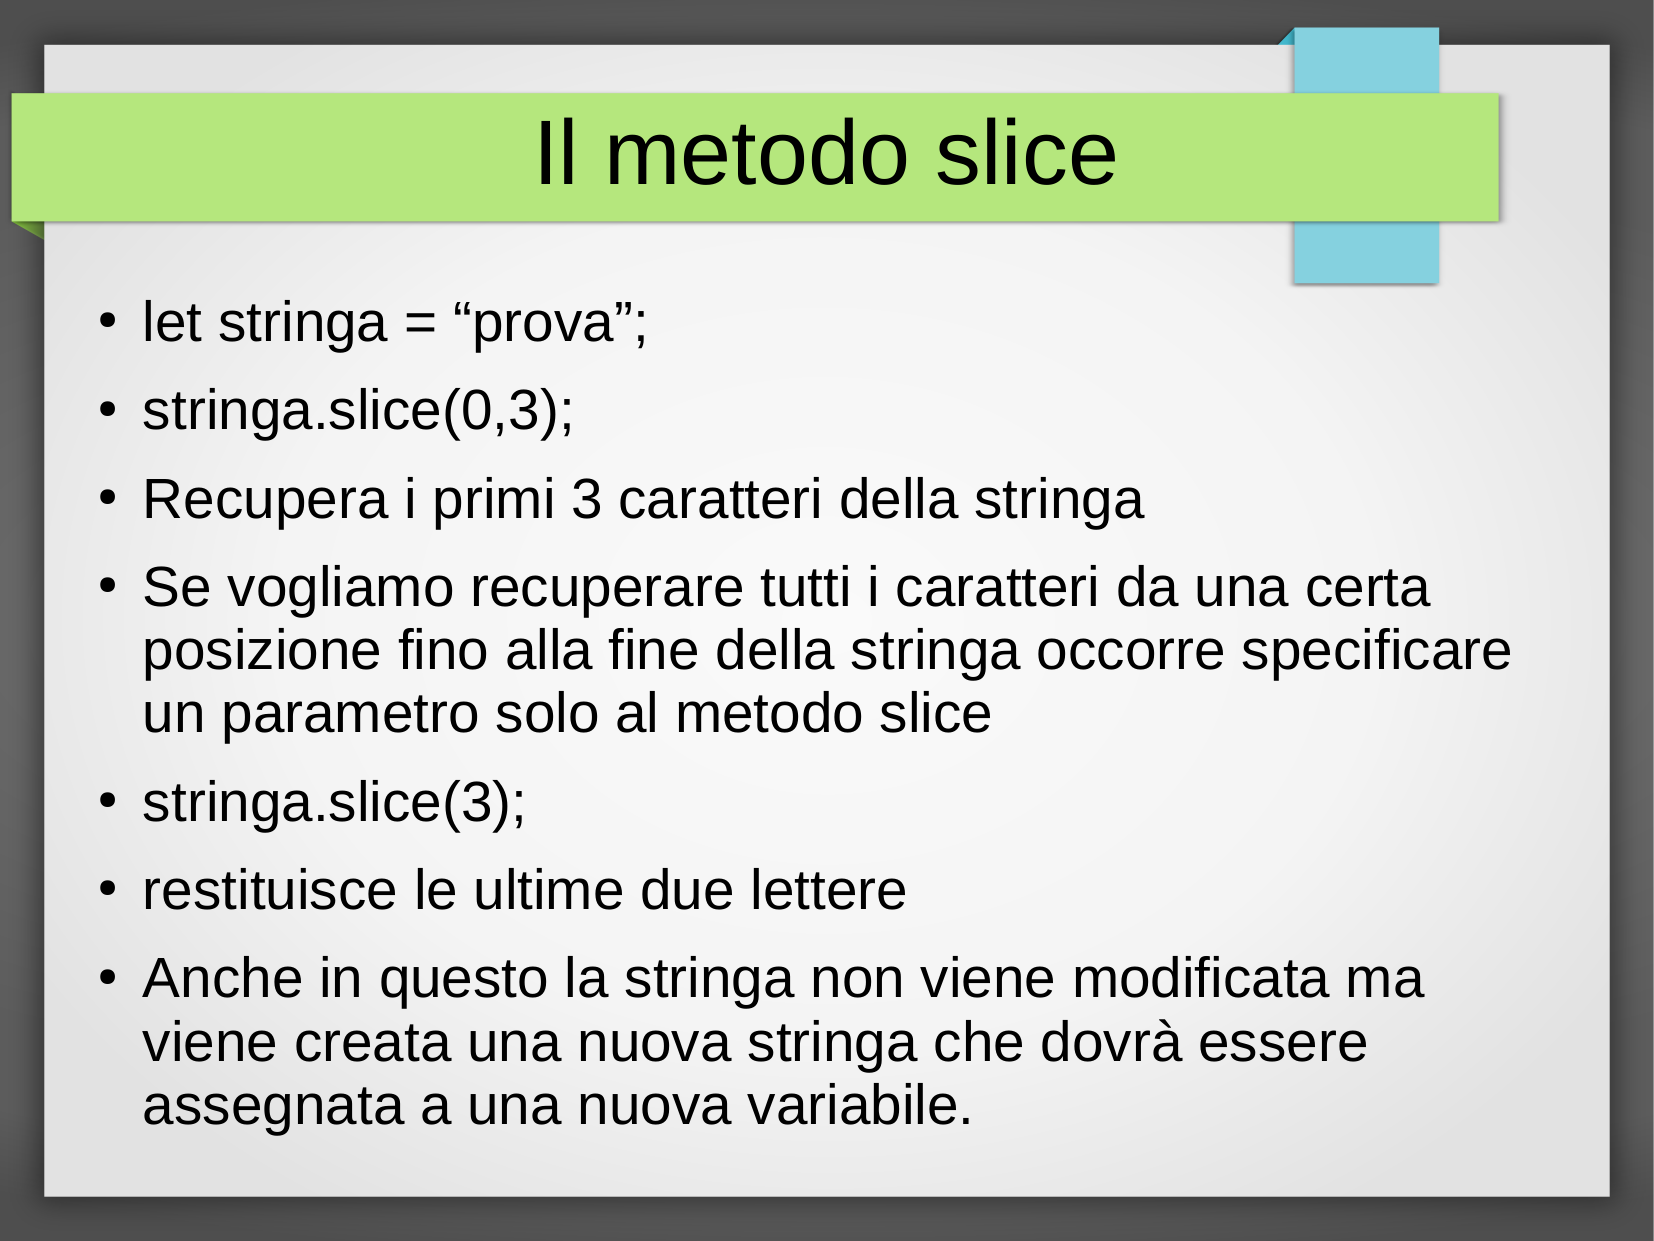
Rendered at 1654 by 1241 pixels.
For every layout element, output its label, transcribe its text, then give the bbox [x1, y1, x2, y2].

picture [0, 0, 1654, 1241]
list let stringa = “prova”; stringa.slice(0,3); Recupera i primi 3 caratteri della stringa Se vogliamo recuperare tutti i caratteri da una certa posizione fino alla fine della stringa occorre specificare un parametro solo al metodo slice stringa.slice(3); restituisce le ultime due lettere Anche in questo la stringa non viene modificata ma viene creata una nuova stringa che dovrà essere assegnata a una nuova variabile. [82, 290, 1571, 1146]
title Il metodo slice [82, 49, 1571, 257]
